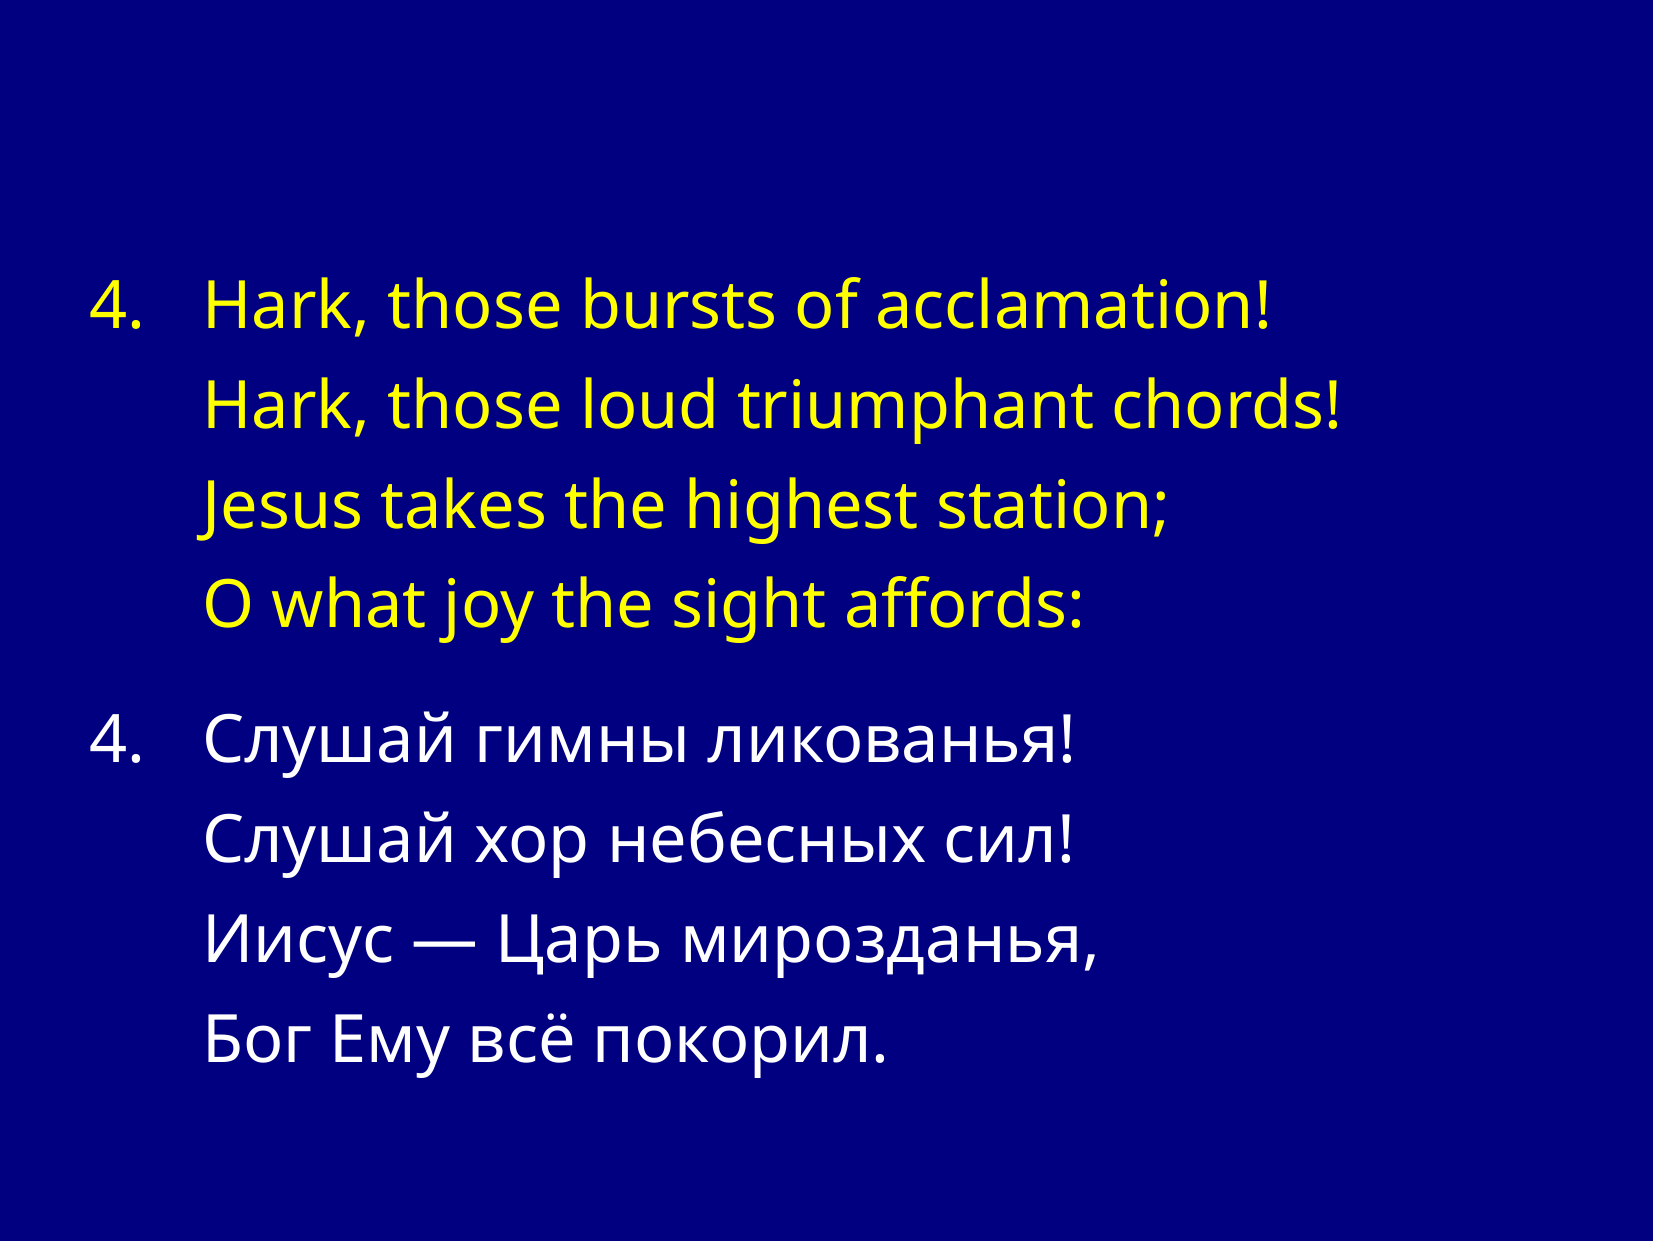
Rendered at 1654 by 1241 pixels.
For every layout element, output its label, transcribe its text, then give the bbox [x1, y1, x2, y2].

text_box 4. Слушай гимны ликованья! Слушай хор небесных сил! Иисус — Царь мирозданья, Бог Ему всё покорил. [75, 675, 1576, 1163]
text_box 4. Hark, those bursts of acclamation! Hark, those loud triumphant chords! Jesus takes the highest station; O what joy the sight affords: [75, 150, 1576, 638]
